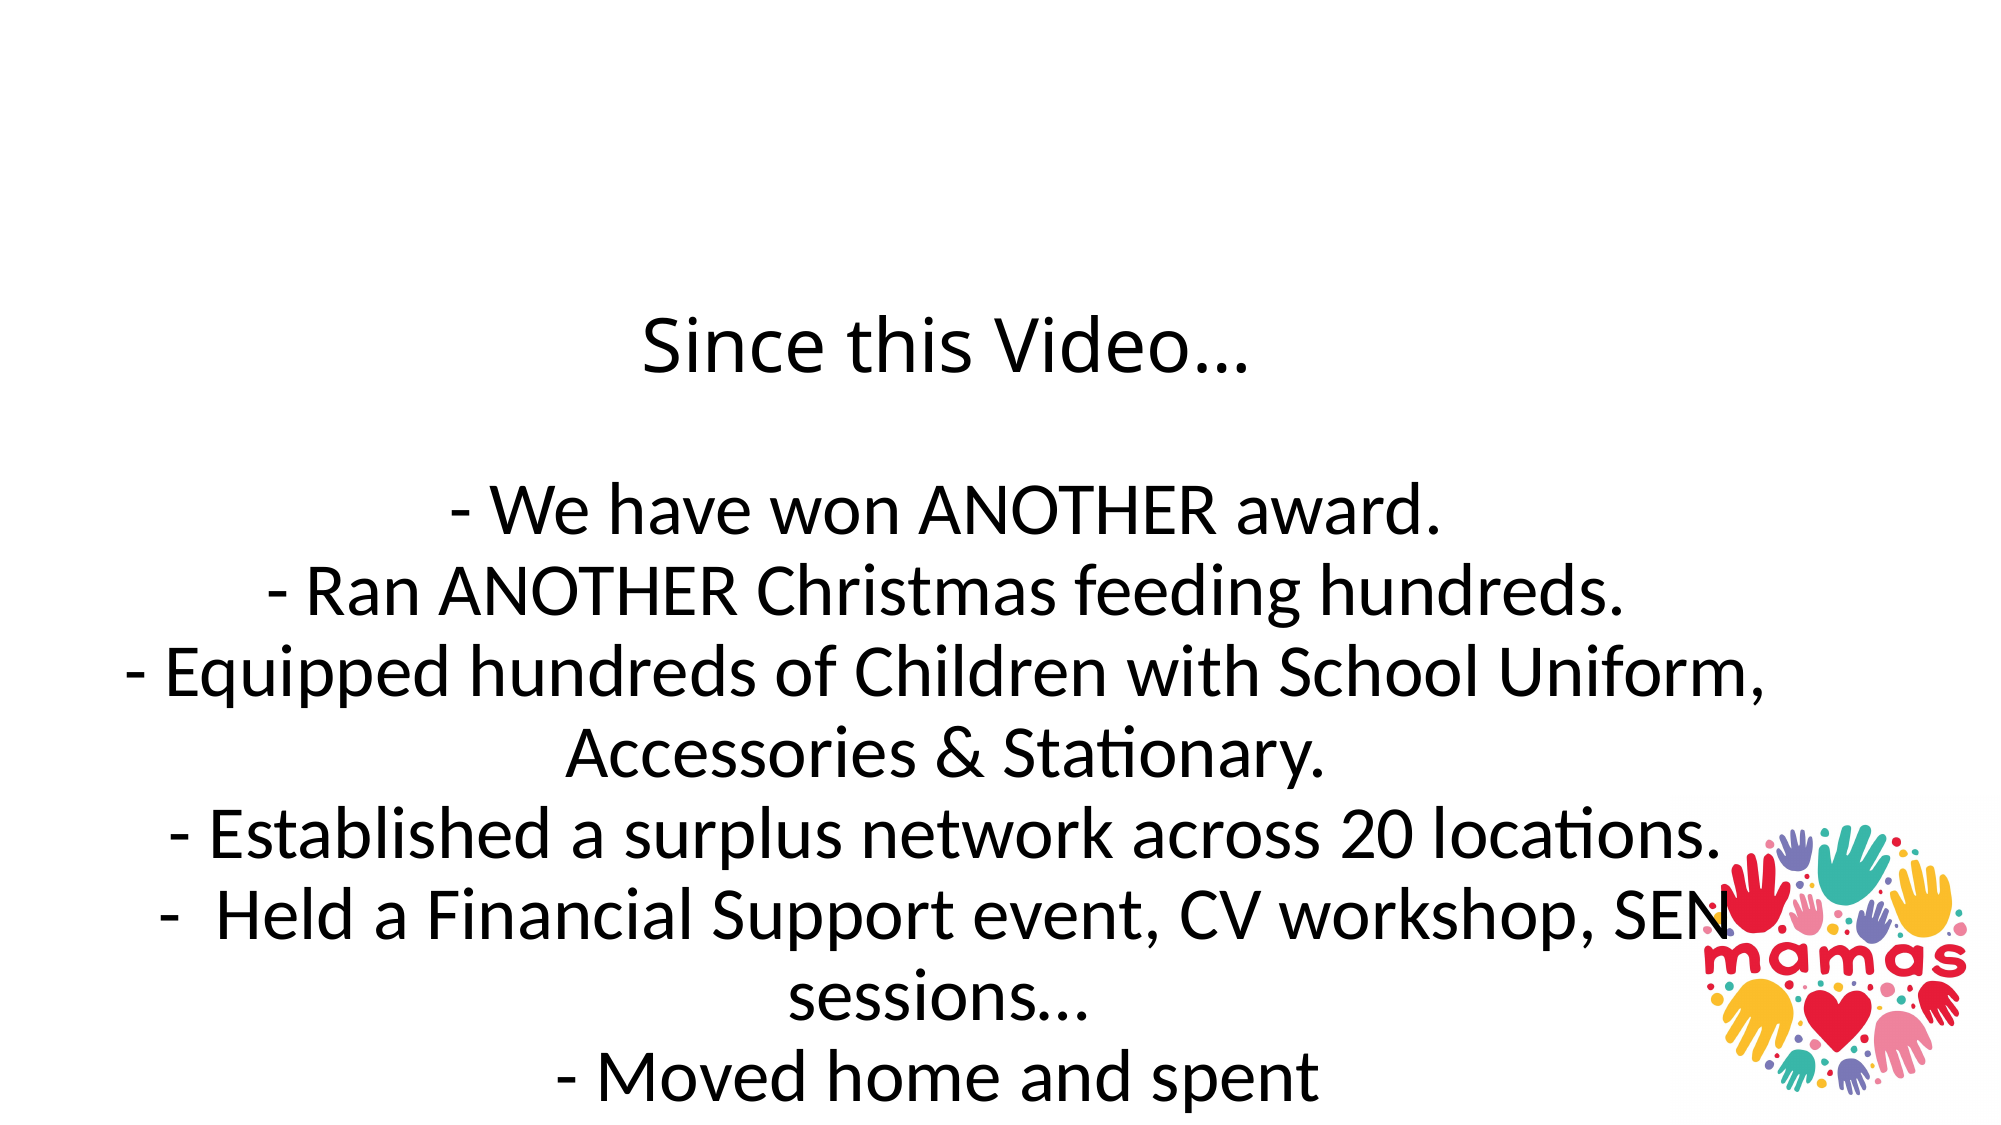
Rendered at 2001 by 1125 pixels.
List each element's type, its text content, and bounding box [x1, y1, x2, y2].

title Since this Video… - We have won ANOTHER award. - Ran ANOTHER Christmas feeding hundreds. - Equipped hundreds of Children with School Uniform, Accessories & Stationary. - Established a surplus network across 20 locations. - Held a Financial Support event, CV workshop, SEN sessions… - Moved home and spent 600+ hours creating it…….!! [101, 300, 1793, 865]
picture [1670, 795, 2000, 1125]
